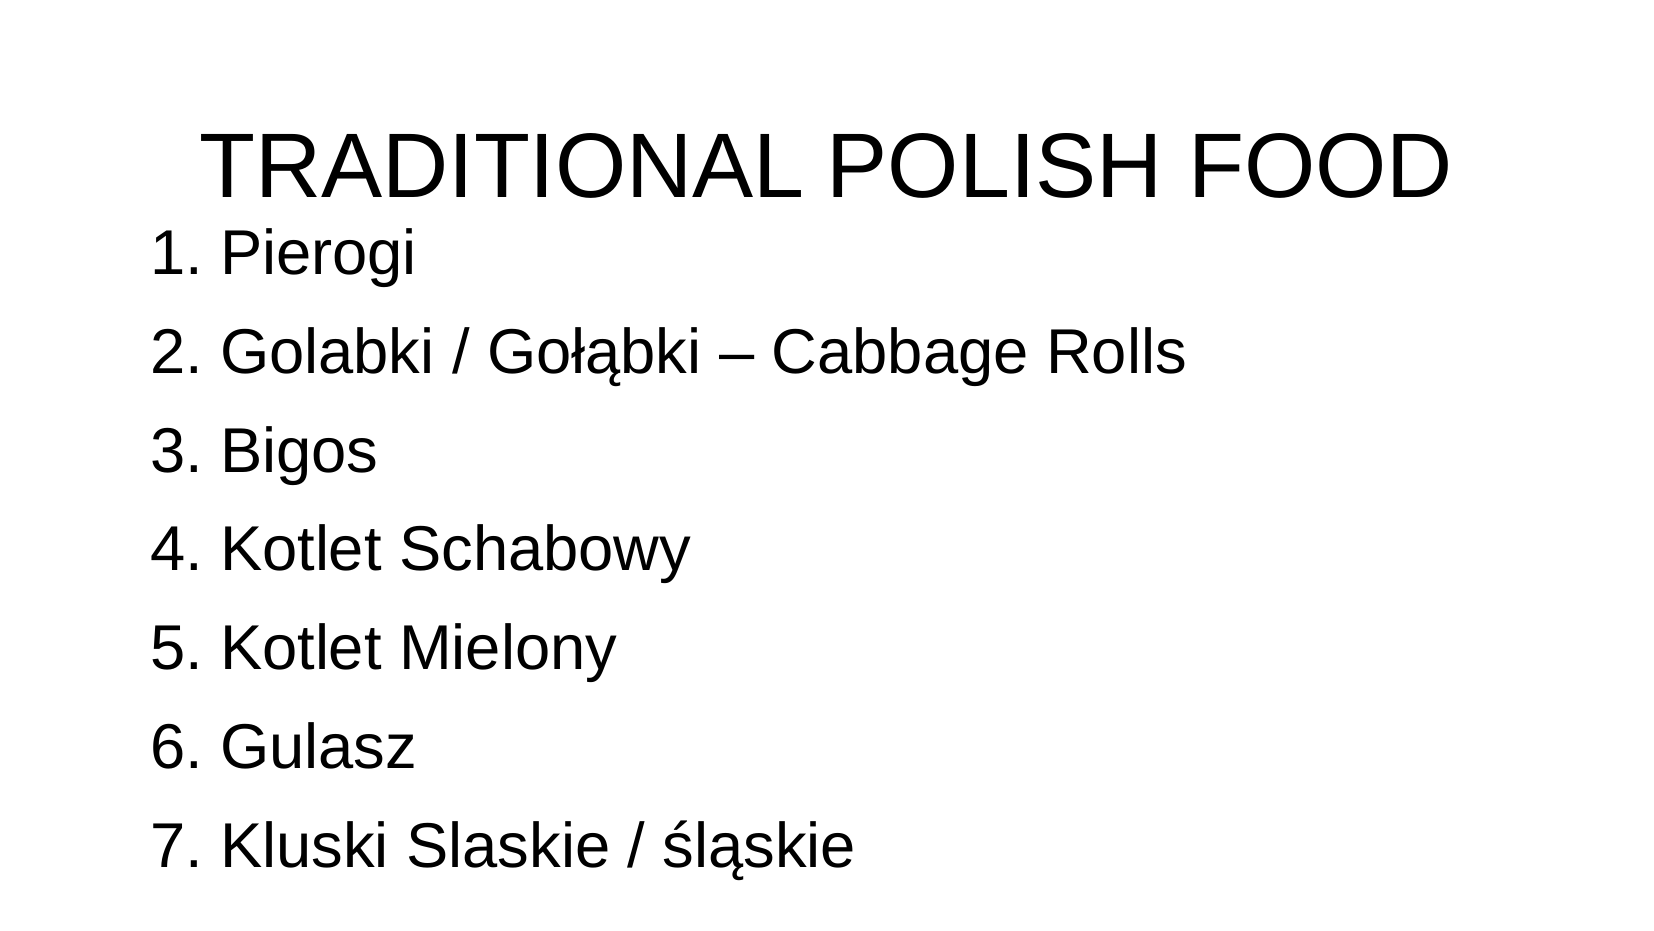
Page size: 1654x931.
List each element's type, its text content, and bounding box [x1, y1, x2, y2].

title TRADITIONAL POLISH FOOD [82, 12, 1571, 217]
list 1. Pierogi 2. Golabki / Gołąbki – Cabbage Rolls 3. Bigos 4. Kotlet Schabowy 5. Kotlet Mielony 6. Gulasz 7. Kluski Slaskie / śląskie [82, 217, 1571, 886]
